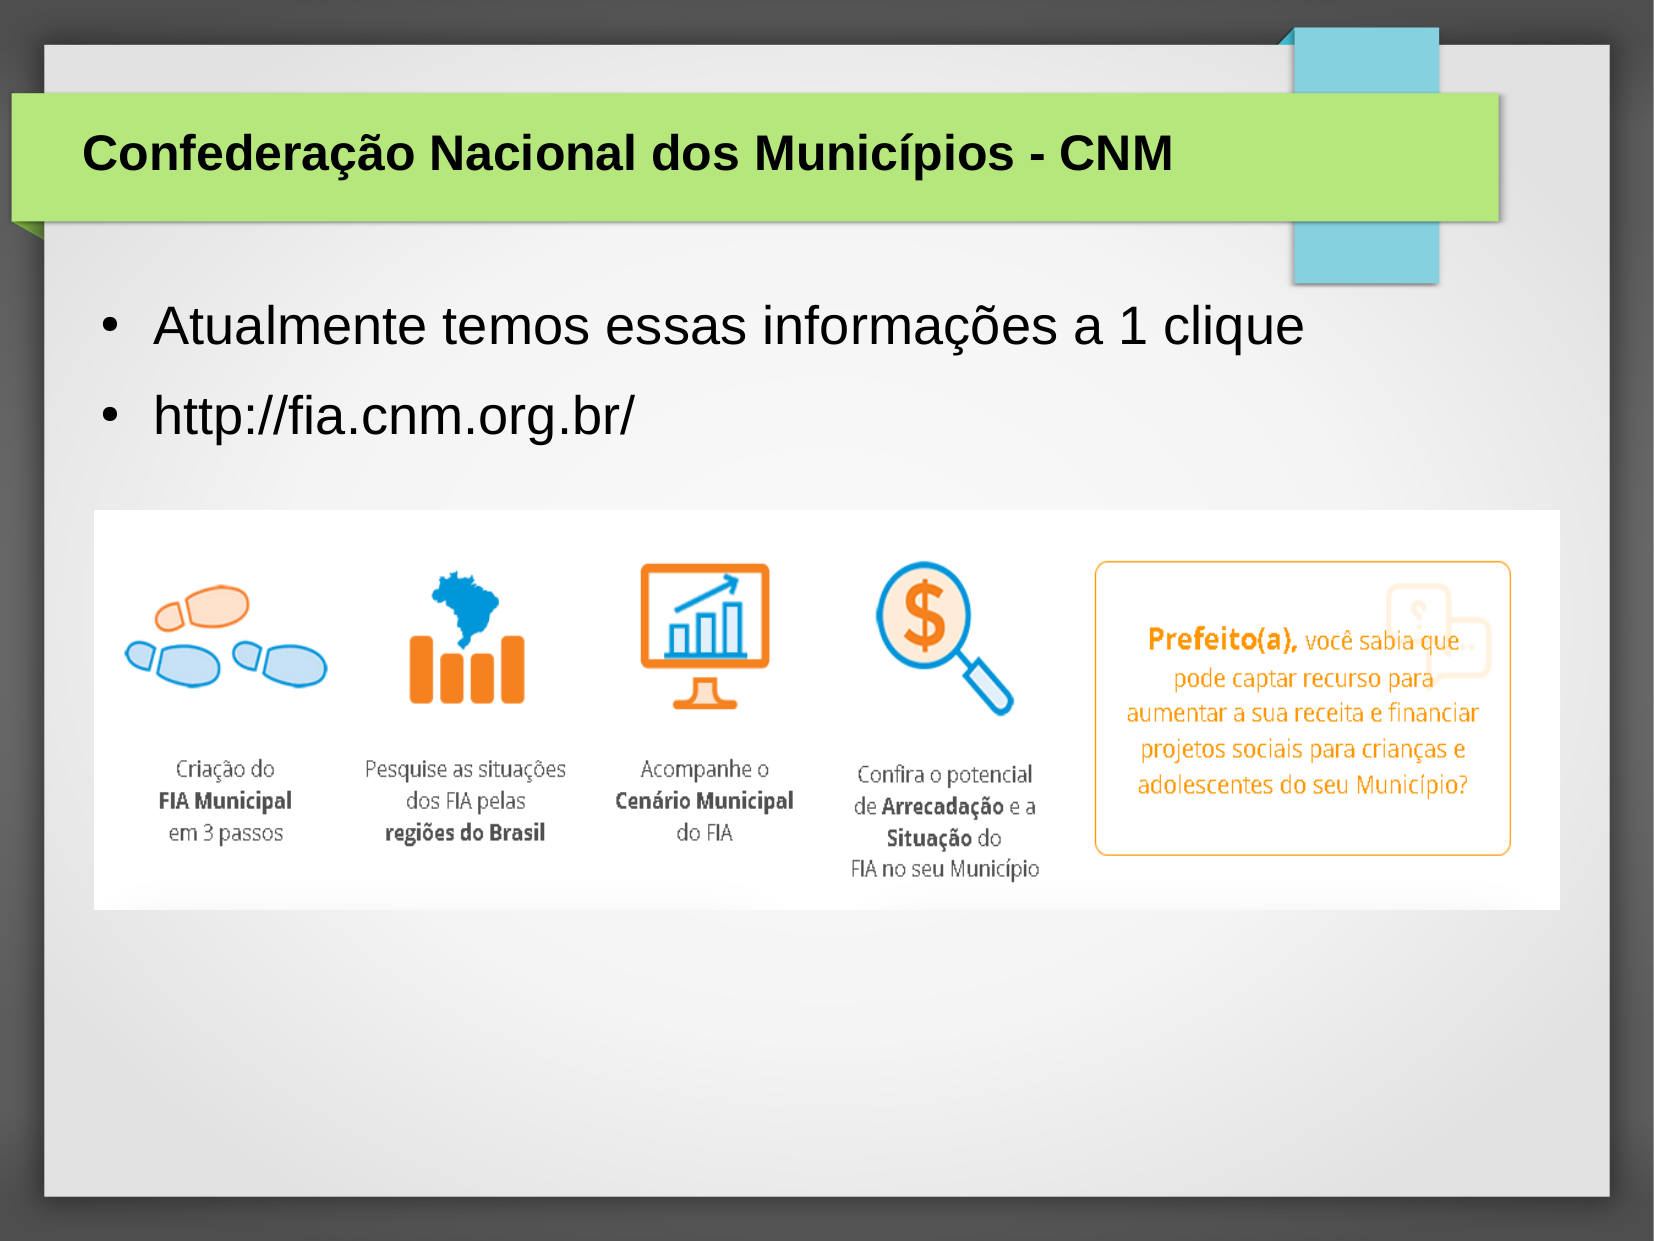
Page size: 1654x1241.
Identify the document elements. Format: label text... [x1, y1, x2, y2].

title Confederação Nacional dos Municípios - CNM [82, 94, 1264, 213]
picture [0, 0, 1654, 1241]
list Atualmente temos essas informações a 1 clique http://fia.cnm.org.br/ [82, 295, 1571, 1015]
